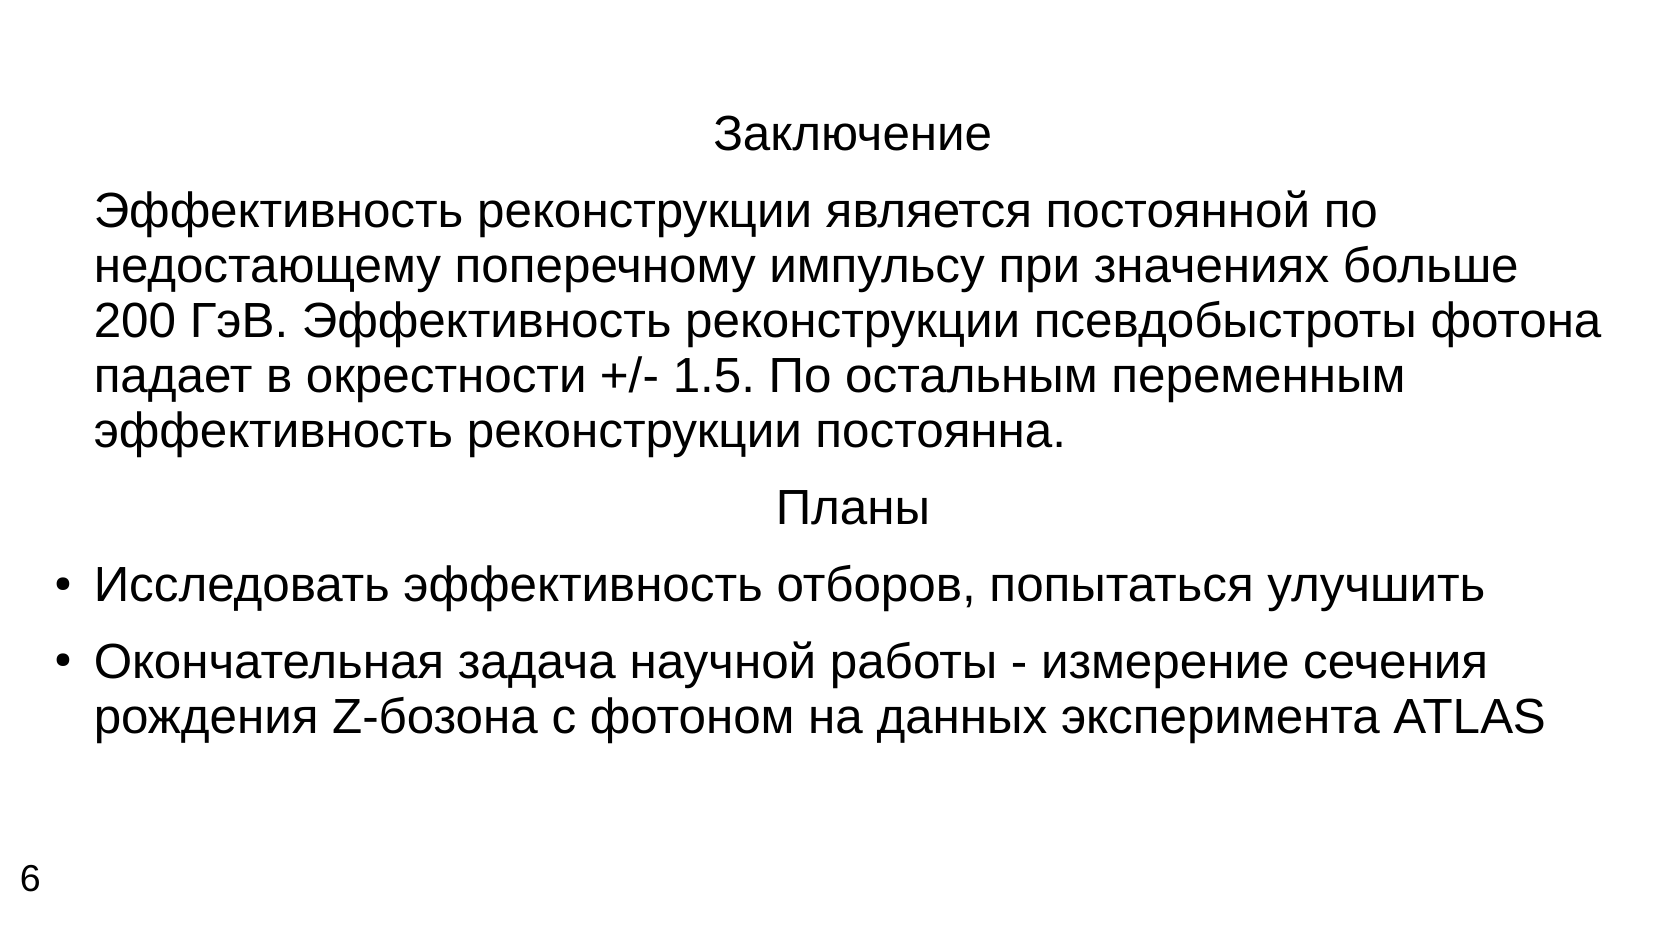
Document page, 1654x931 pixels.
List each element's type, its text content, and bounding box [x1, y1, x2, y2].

text_box <номер> [5, 850, 567, 921]
list Заключение Эффективность реконструкции является постоянной по недостающему поперечному импульсу при значениях больше 200 ГэВ. Эффективность реконструкции псевдобыстроты фотона падает в окрестности +/- 1.5. По остальным переменным эффективность реконструкции постоянна. Планы Исследовать эффективность отборов, попытаться улучшить Окончательная задача научной работы - измерение сечения рождения Z-бозона с фотоном на данных эксперимента ATLAS [41, 106, 1613, 758]
